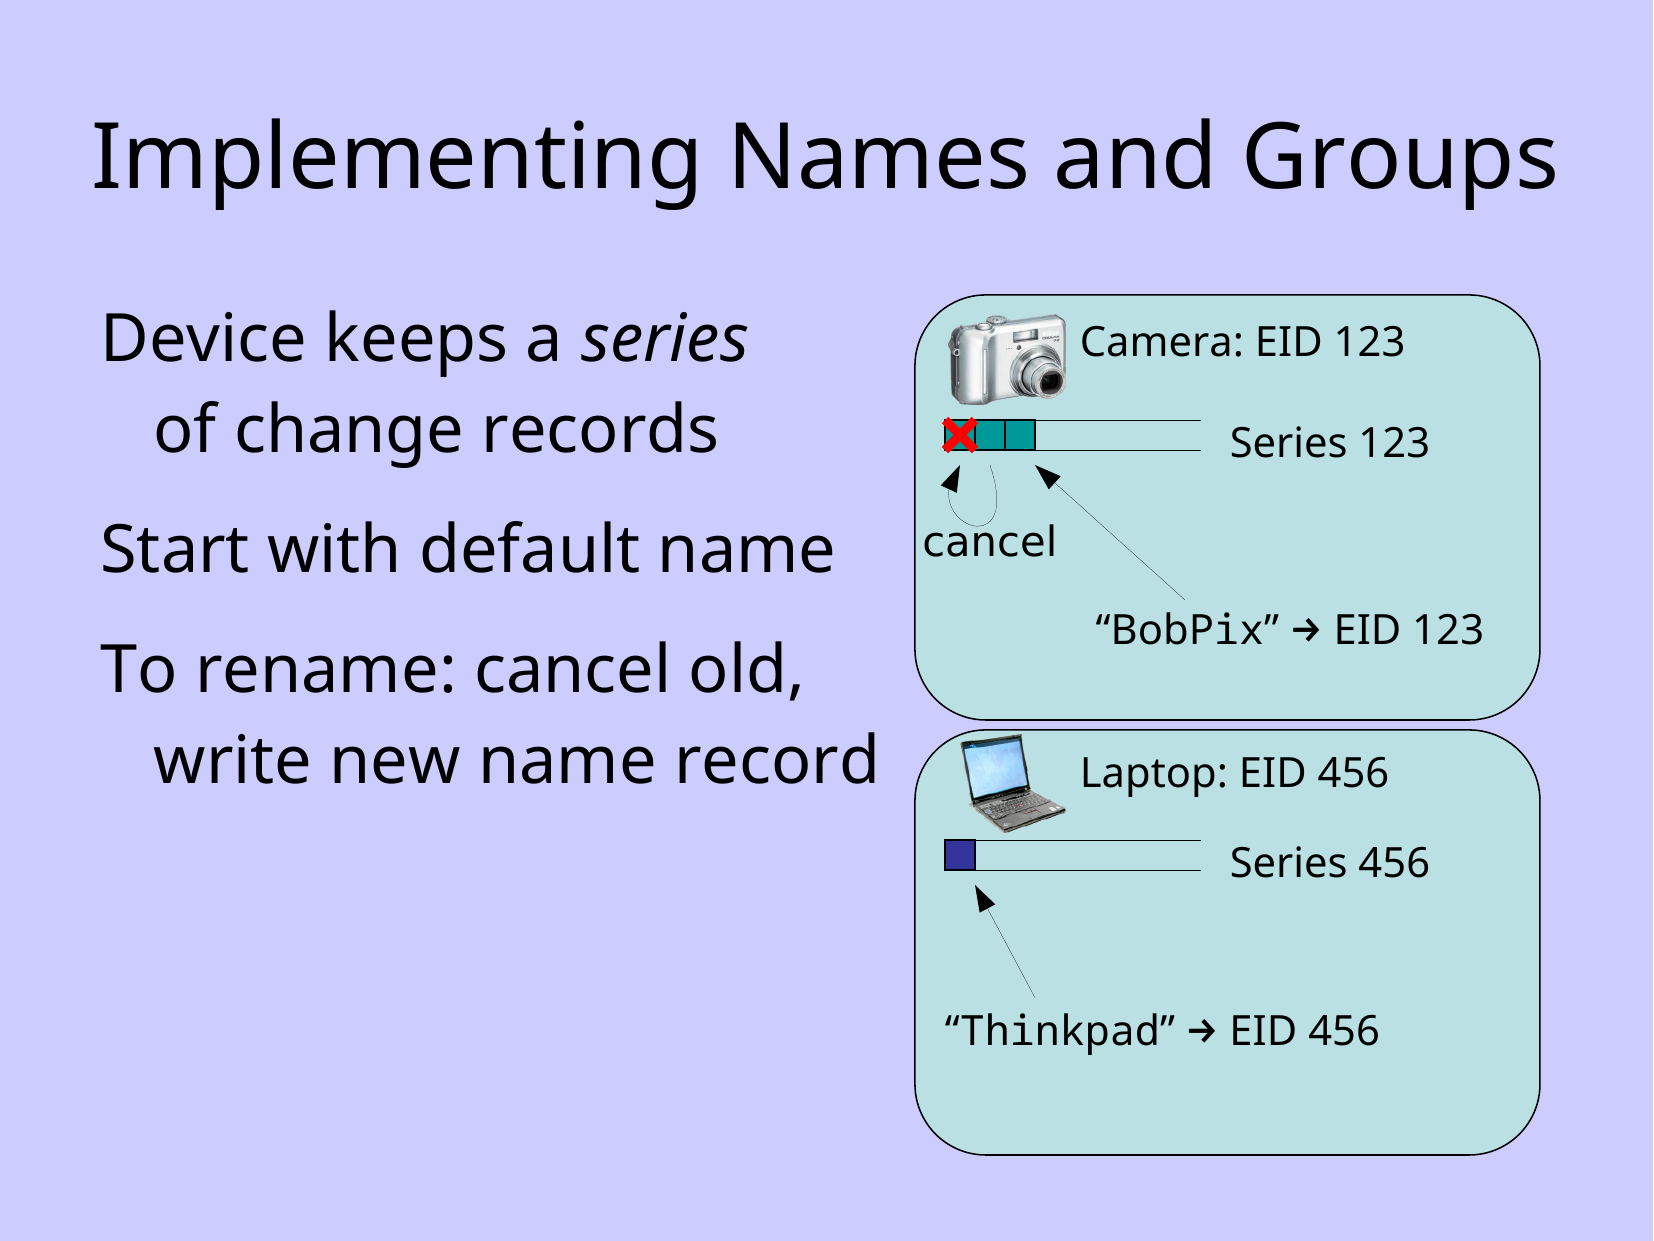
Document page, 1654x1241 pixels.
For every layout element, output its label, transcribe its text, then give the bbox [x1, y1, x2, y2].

text_box Laptop: EID 456 [1066, 735, 1531, 811]
text_box “Thinkpad” → EID 456 [915, 993, 1411, 1062]
picture [948, 314, 1066, 406]
picture [960, 734, 1066, 833]
text_box [914, 294, 1540, 721]
text_box cancel [900, 510, 1081, 574]
text_box “BobPix” → EID 123 [1020, 592, 1561, 661]
text_box [962, 729, 1496, 735]
title Implementing Names and Groups [82, 49, 1571, 257]
text_box Camera: EID 123 [1065, 304, 1531, 391]
text_box Series 123 [1215, 405, 1471, 469]
text_box [914, 734, 1540, 1156]
list Device keeps a series of change records Start with default name To rename: cancel old, write new name record [82, 290, 916, 1109]
text_box Series 456 [1215, 825, 1471, 889]
